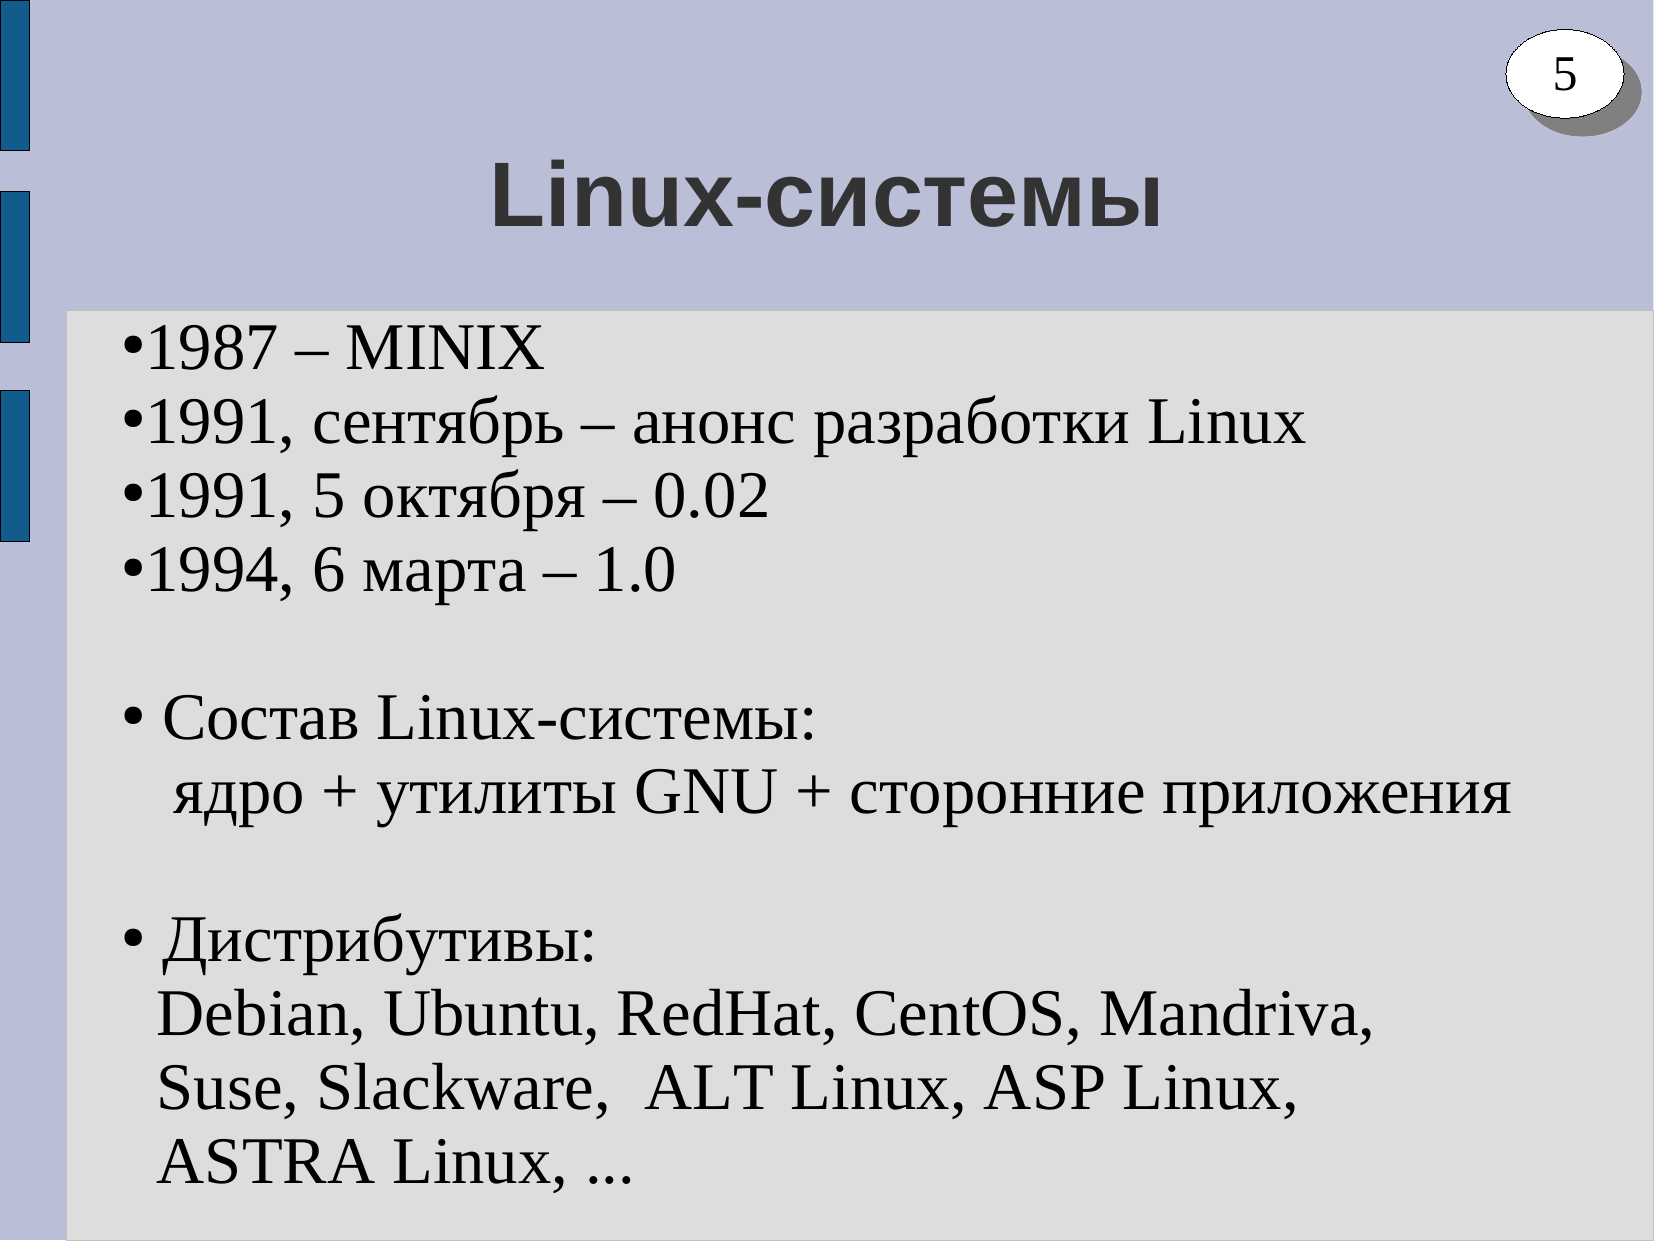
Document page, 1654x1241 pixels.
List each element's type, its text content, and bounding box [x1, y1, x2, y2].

subtitle 1987 – MINIX 1991, сентябрь – анонс разработки Linux 1991, 5 октября – 0.02 1994, 6 марта – 1.0 Состав Linux-системы: ядро + утилиты GNU + сторонние приложения Дистрибутивы: Debian, Ubuntu, RedHat, CentOS, Mandriva, Suse, Slackware, ALT Linux, ASP Linux, ASTRA Linux, ... [121, 309, 1534, 1199]
title Linux-системы [121, 91, 1534, 299]
text_box 5 [1505, 29, 1625, 119]
